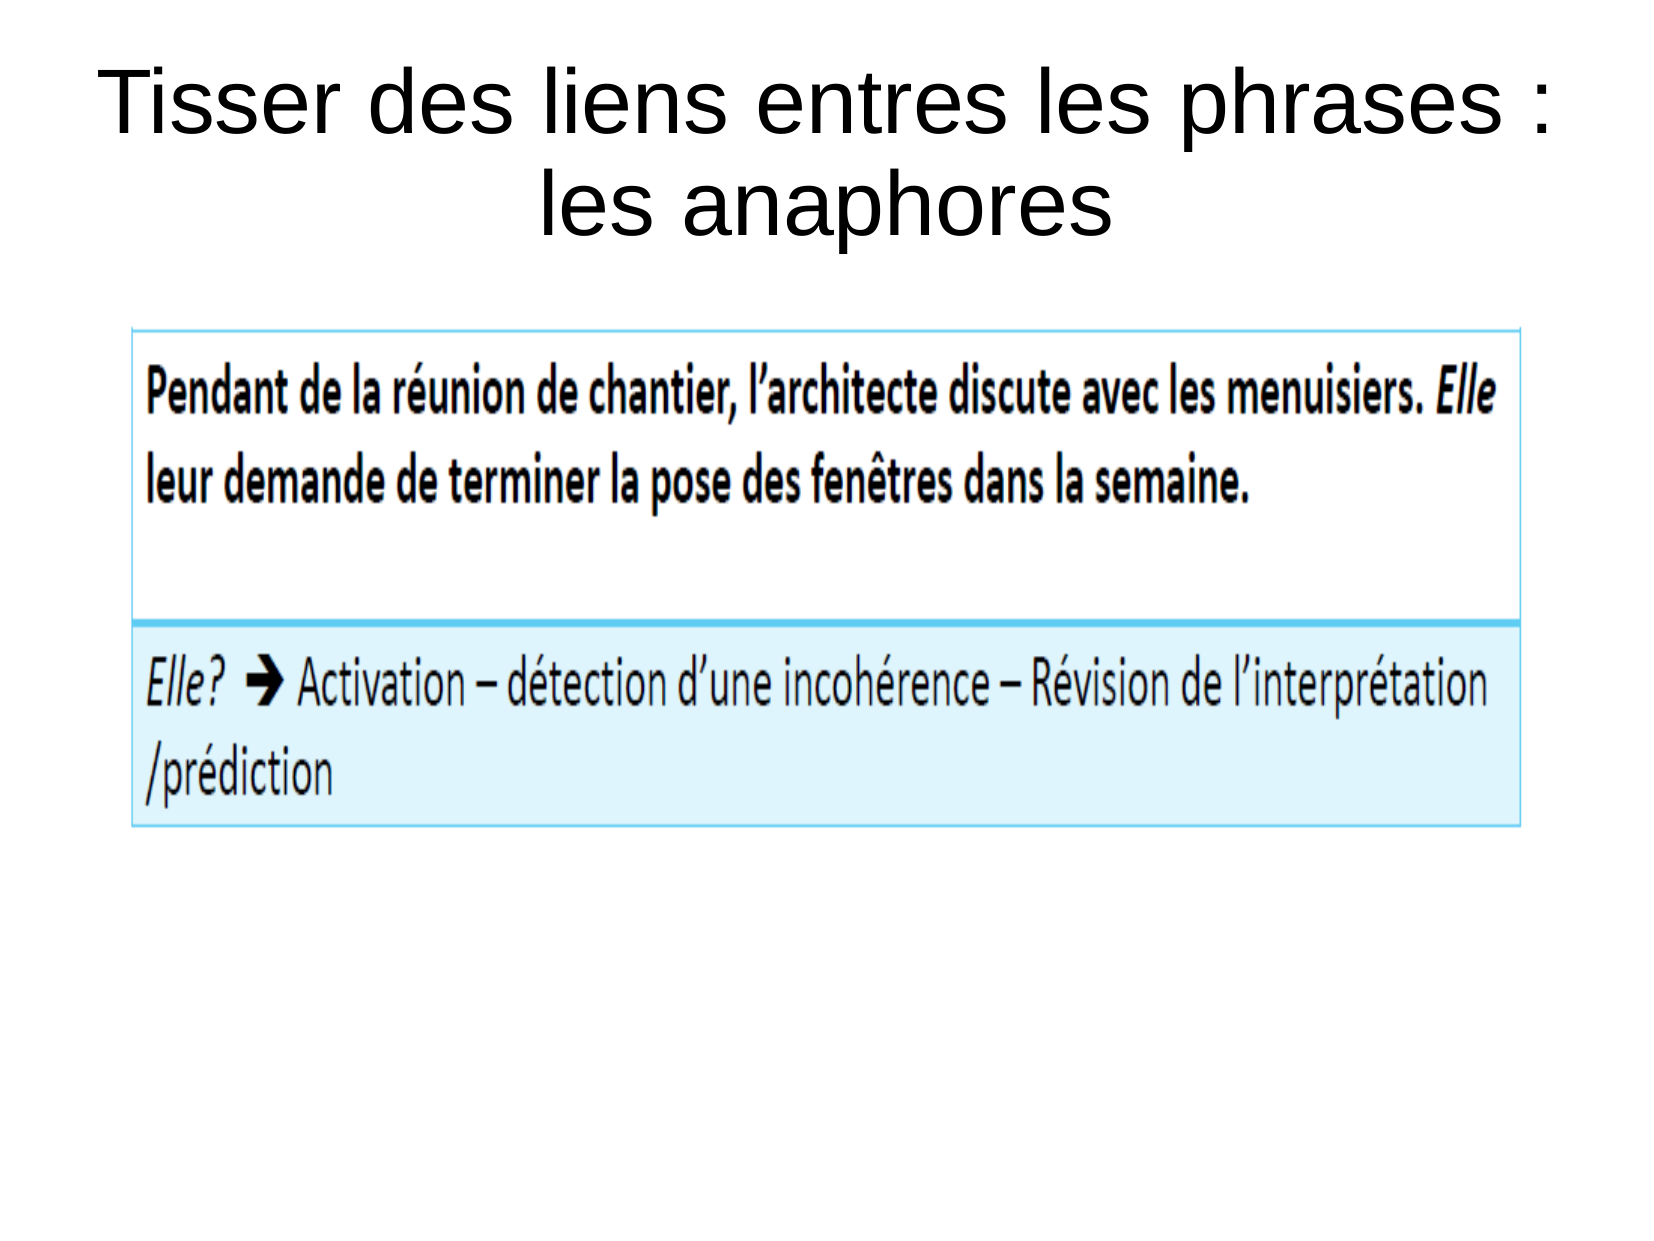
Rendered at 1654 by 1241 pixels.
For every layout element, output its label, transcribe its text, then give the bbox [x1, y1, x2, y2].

picture [109, 290, 1571, 875]
title Tisser des liens entres les phrases : les anaphores [82, 49, 1571, 257]
